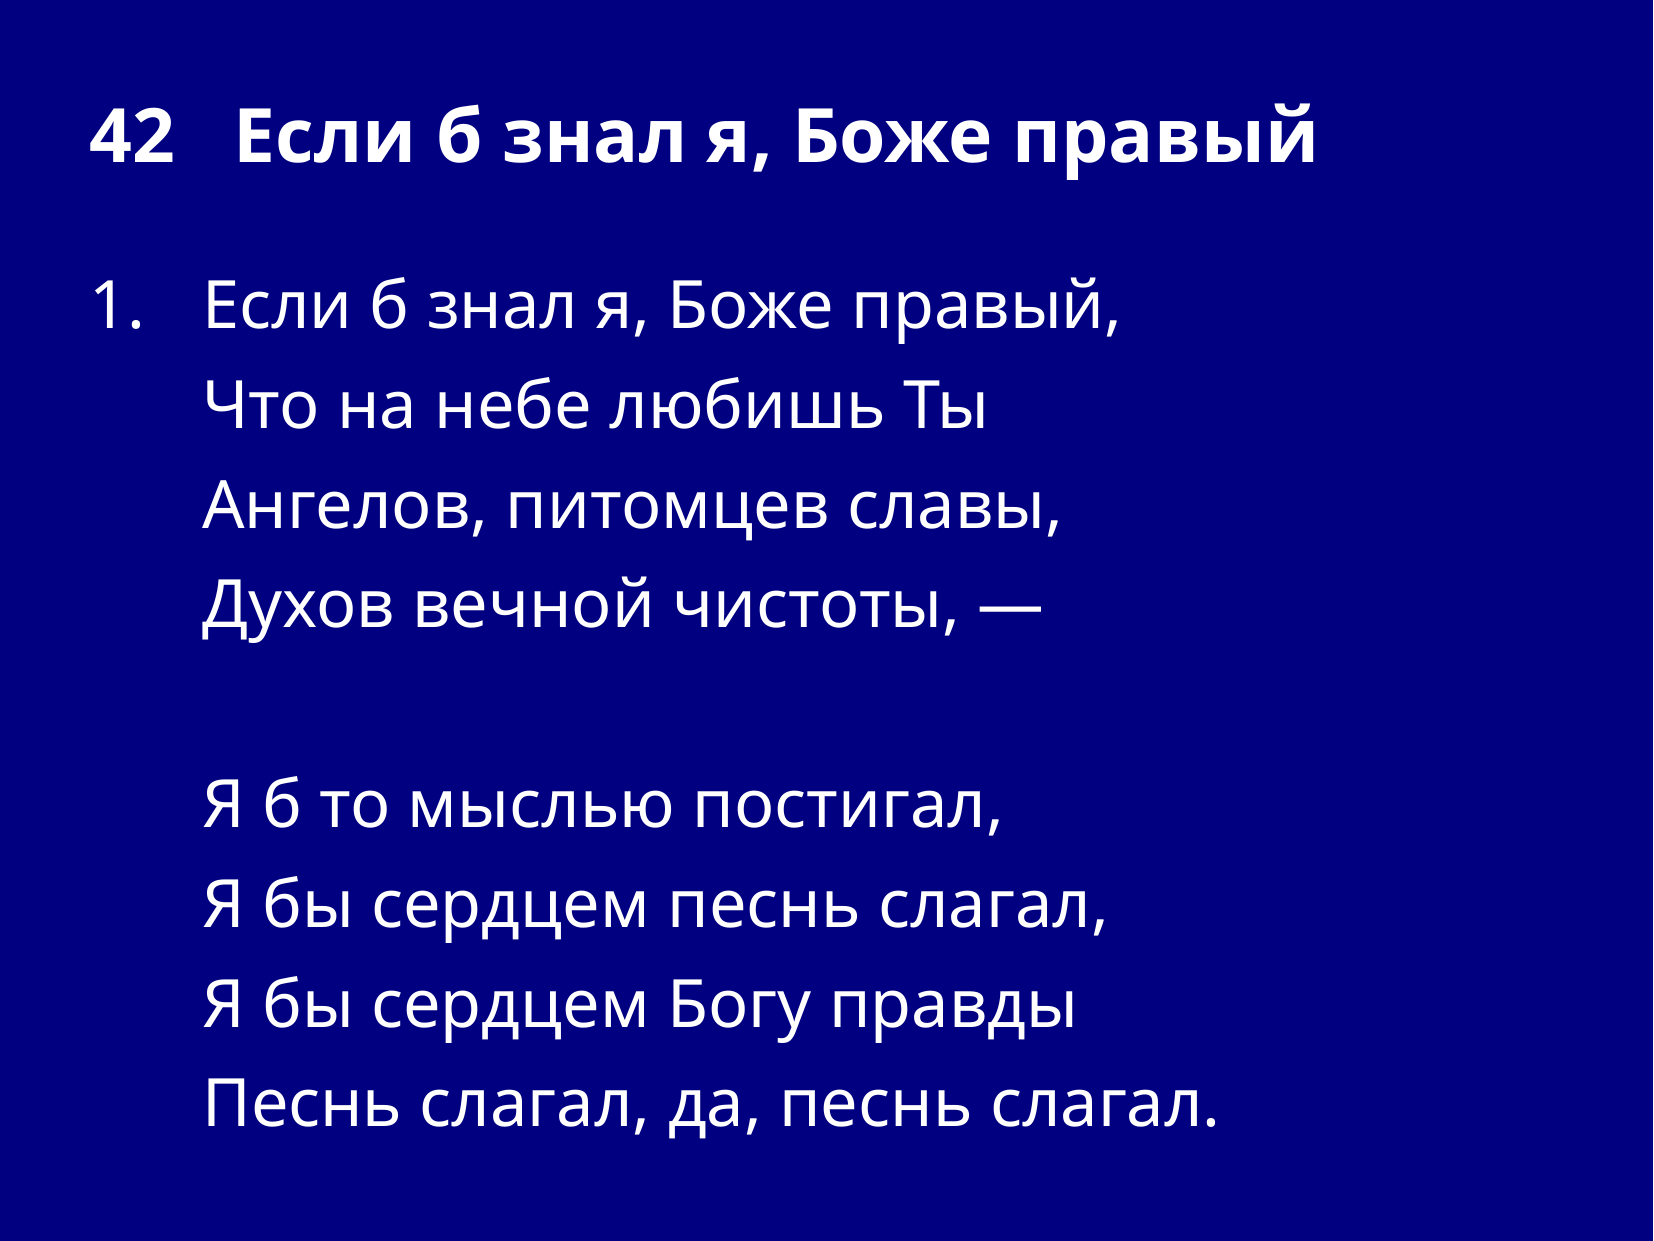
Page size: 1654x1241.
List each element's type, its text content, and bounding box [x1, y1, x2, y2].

text_box 1. Если б знал я, Боже правый, Что на небе любишь Ты Ангелов, питомцев славы, Духов вечной чистоты, — Я б то мыслью постигал, Я бы сердцем песнь слагал, Я бы сердцем Богу правды Песнь слагал, да, песнь слагал. [75, 188, 1576, 1163]
text_box 42 Если б знал я, Боже правый [75, 75, 1576, 188]
